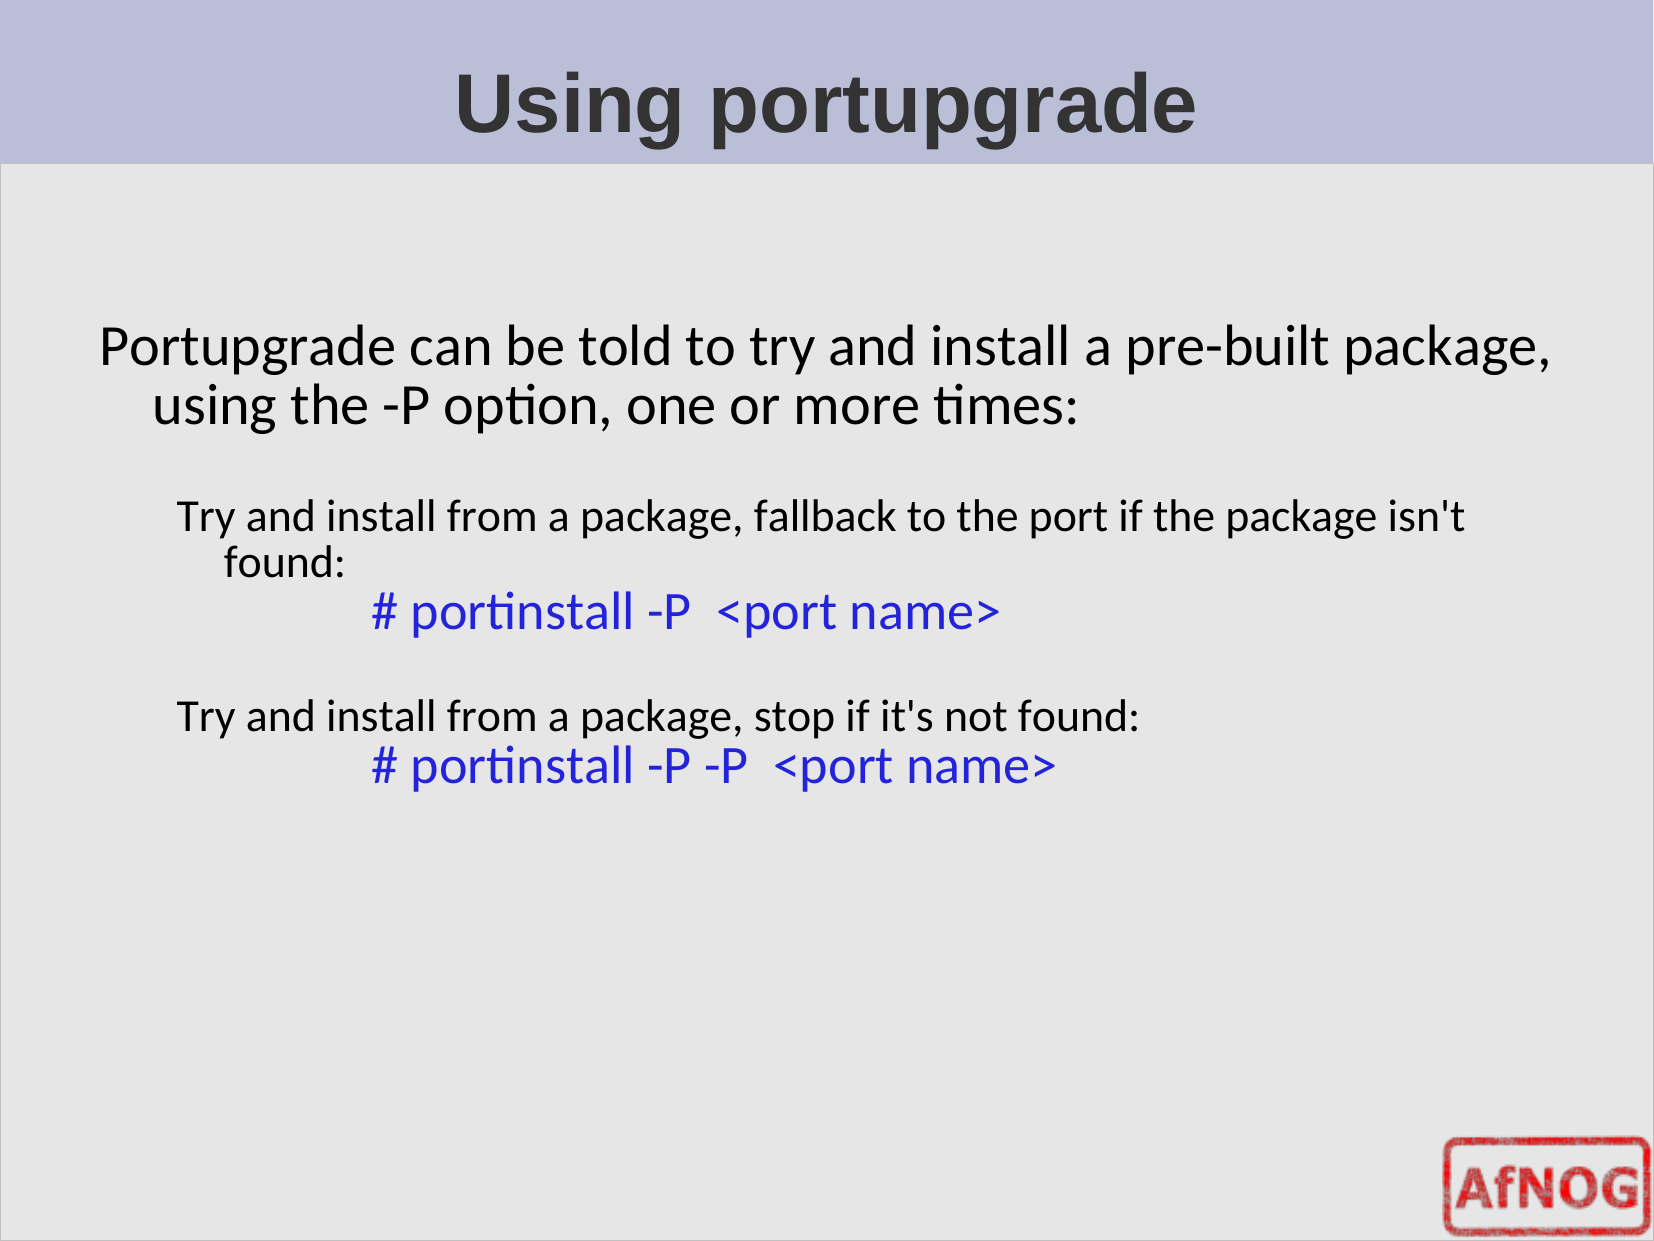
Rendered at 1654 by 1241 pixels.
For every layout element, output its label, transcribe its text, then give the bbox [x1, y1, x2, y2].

title Using portupgrade [0, 0, 1654, 208]
list Portupgrade can be told to try and install a pre-built package, using the -P option, one or more times: Try and install from a package, fallback to the port if the package isn't found: # portinstall -P <port name> Try and install from a package, stop if it's not found: # portinstall -P -P <port name> [82, 322, 1561, 1132]
picture [1441, 1134, 1654, 1241]
